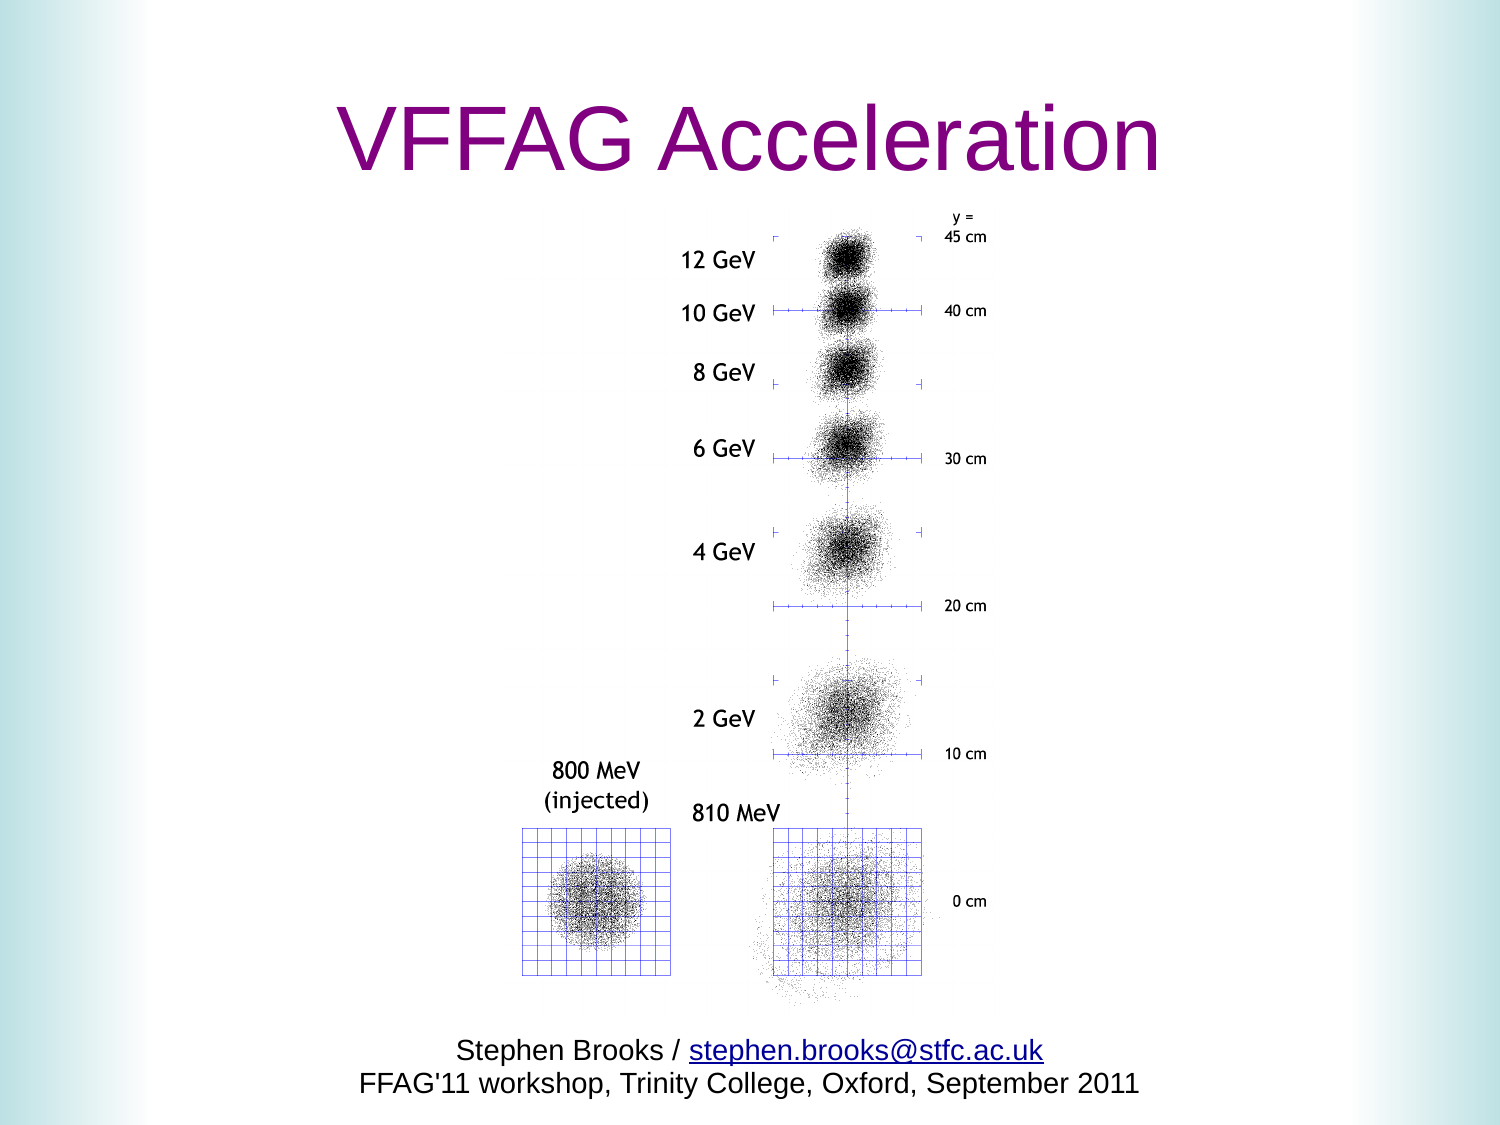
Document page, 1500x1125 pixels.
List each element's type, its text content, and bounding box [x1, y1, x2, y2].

title VFFAG Acceleration [75, 45, 1425, 233]
picture [501, 206, 995, 1020]
